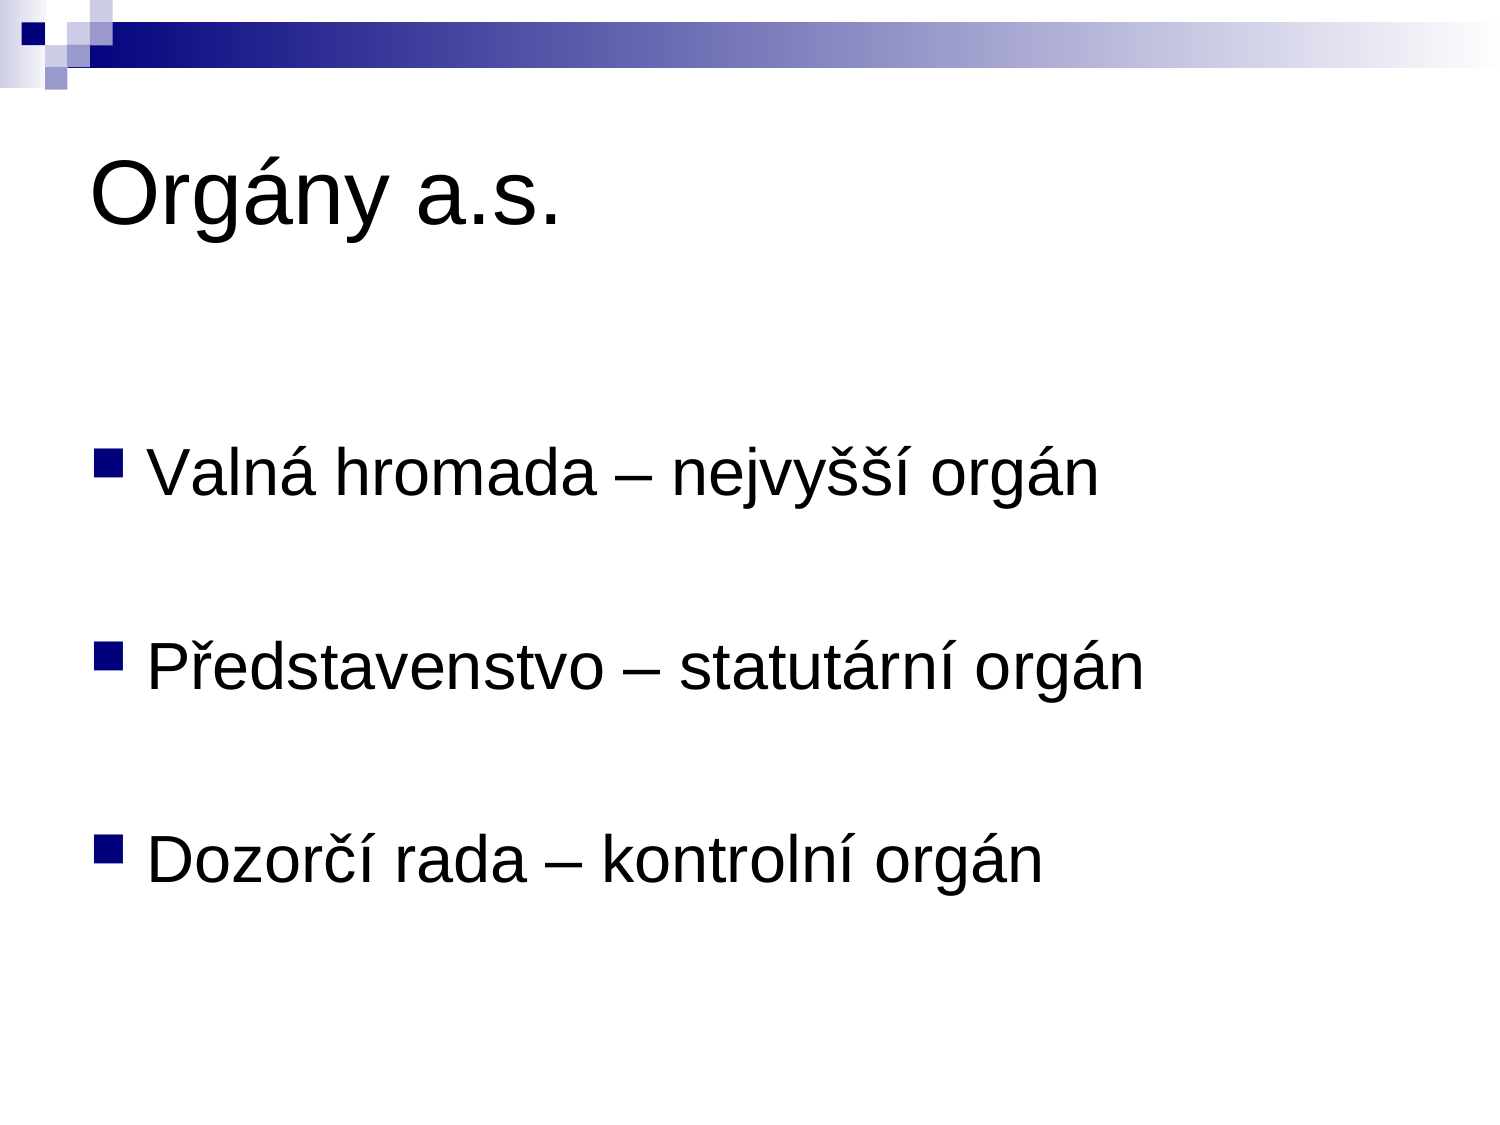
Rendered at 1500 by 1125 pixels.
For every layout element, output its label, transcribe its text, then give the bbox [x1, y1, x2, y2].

list Valná hromada – nejvyšší orgán Představenstvo – statutární orgán Dozorčí rada – kontrolní orgán [75, 324, 1426, 963]
title Orgány a.s. [75, 75, 1426, 301]
